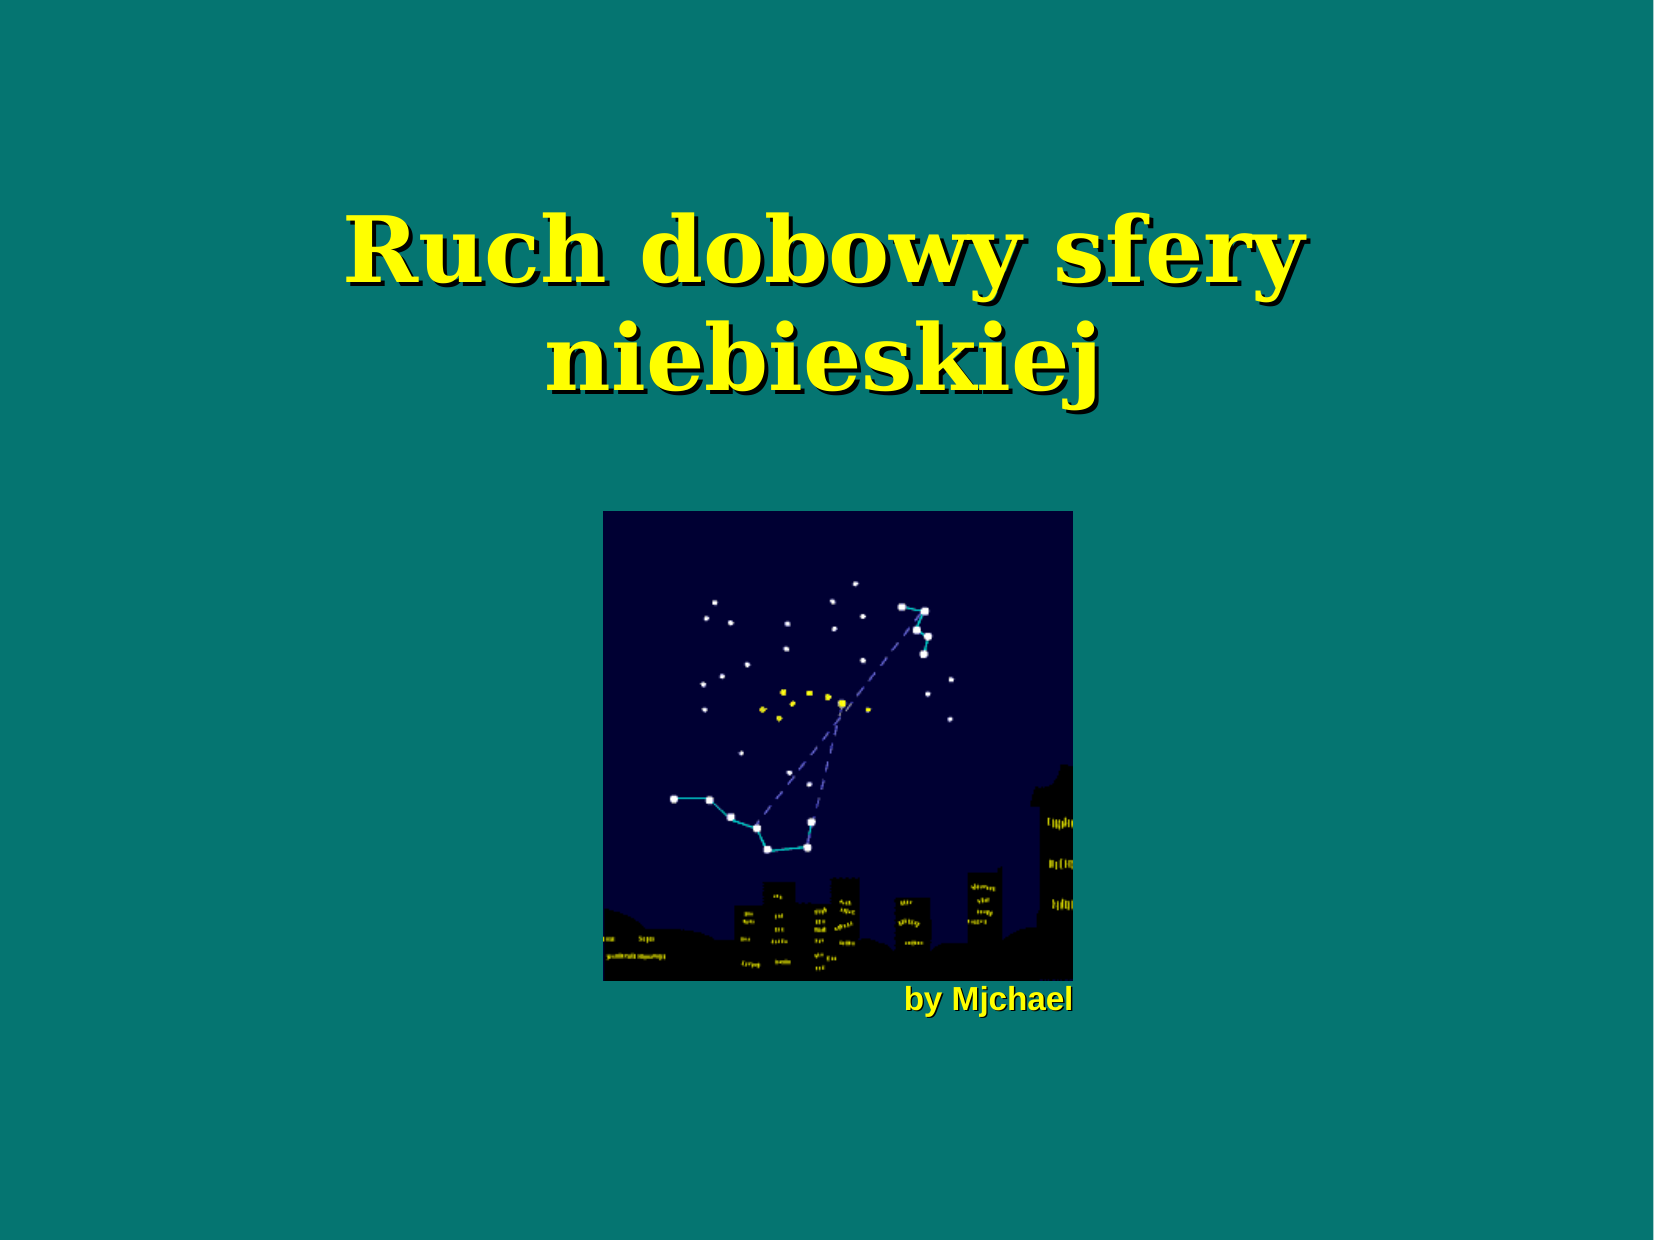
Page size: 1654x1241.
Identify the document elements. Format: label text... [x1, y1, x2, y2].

text_box by Mjchael [889, 972, 1089, 1025]
picture [603, 511, 1073, 981]
title Ruch dobowy sfery niebieskiej [79, 195, 1569, 412]
